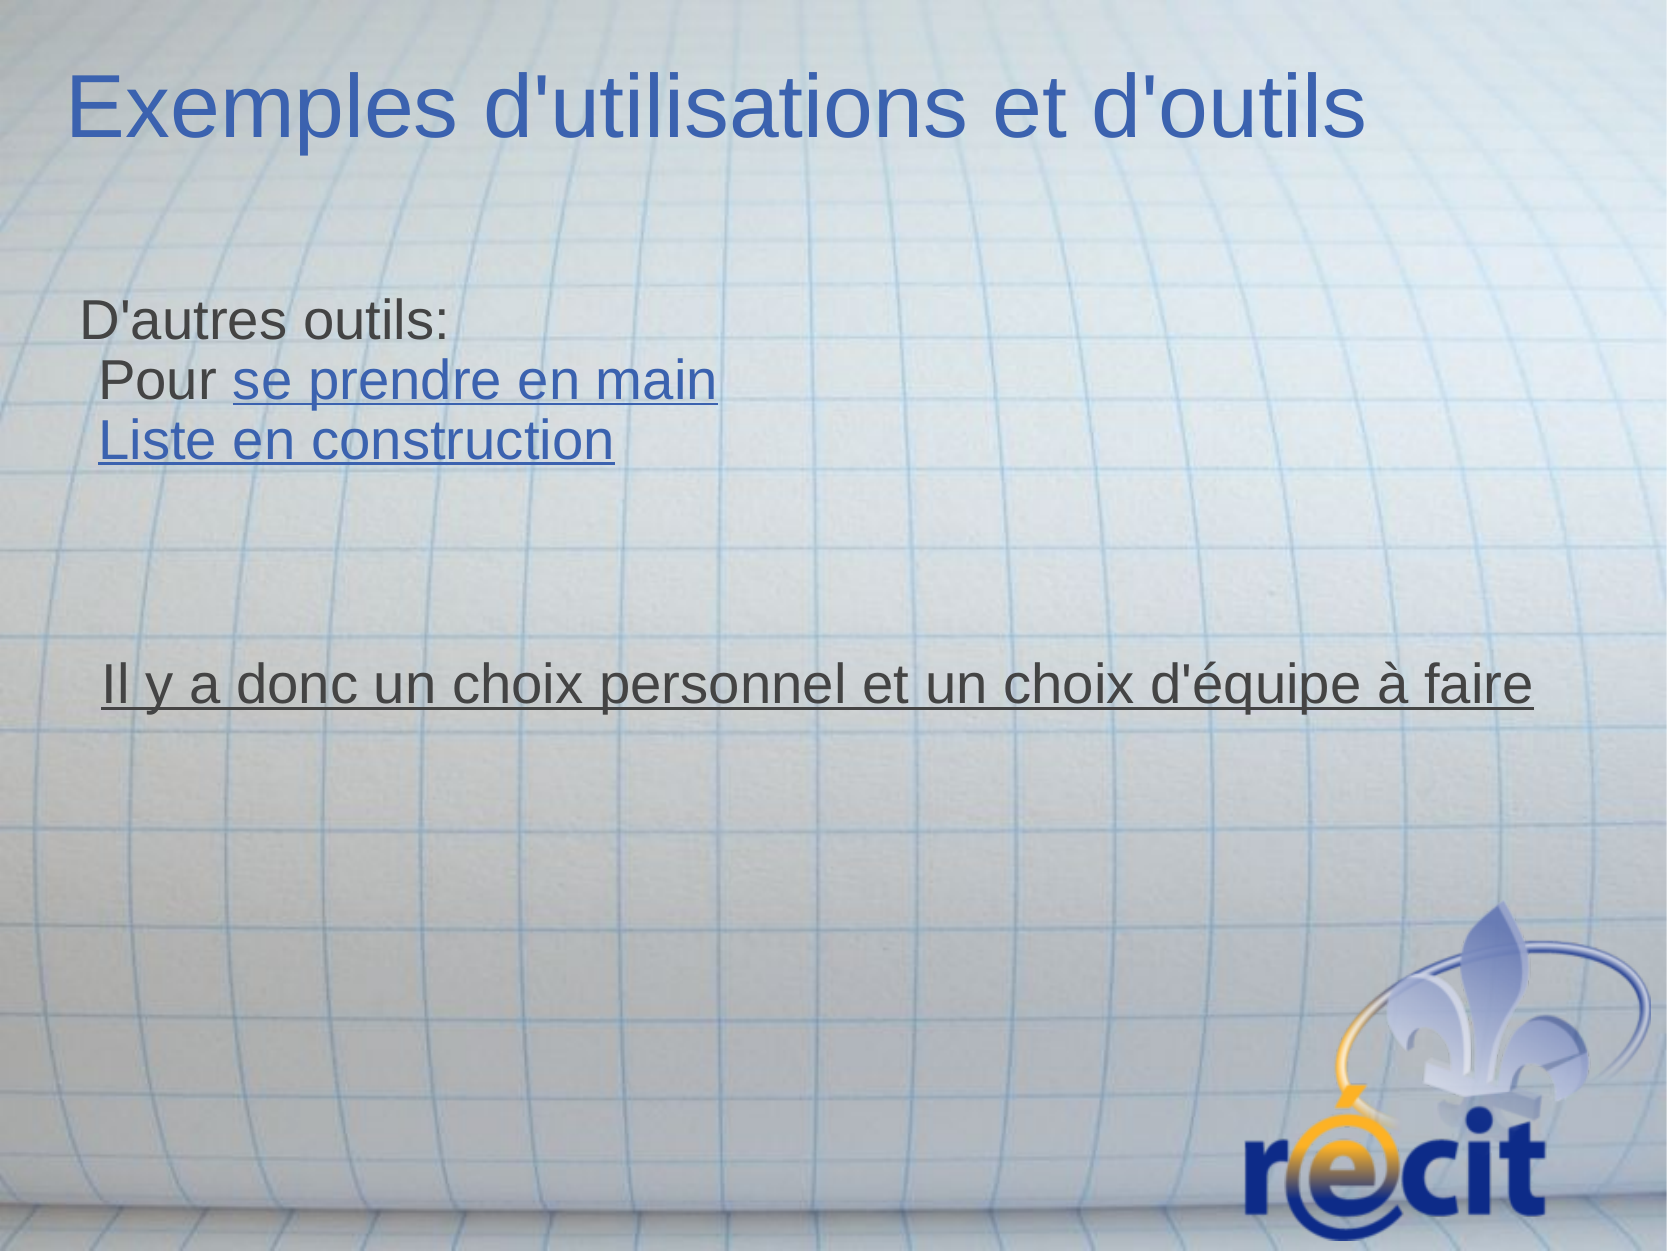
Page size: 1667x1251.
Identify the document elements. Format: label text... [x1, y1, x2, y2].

text_box Il y a donc un choix personnel et un choix d'équipe à faire [101, 652, 1537, 717]
title Exemples d'utilisations et d'outils [65, 61, 1653, 213]
list D'autres outils: Pour se prendre en main Liste en construction [79, 291, 1279, 569]
picture [0, 0, 1667, 1251]
